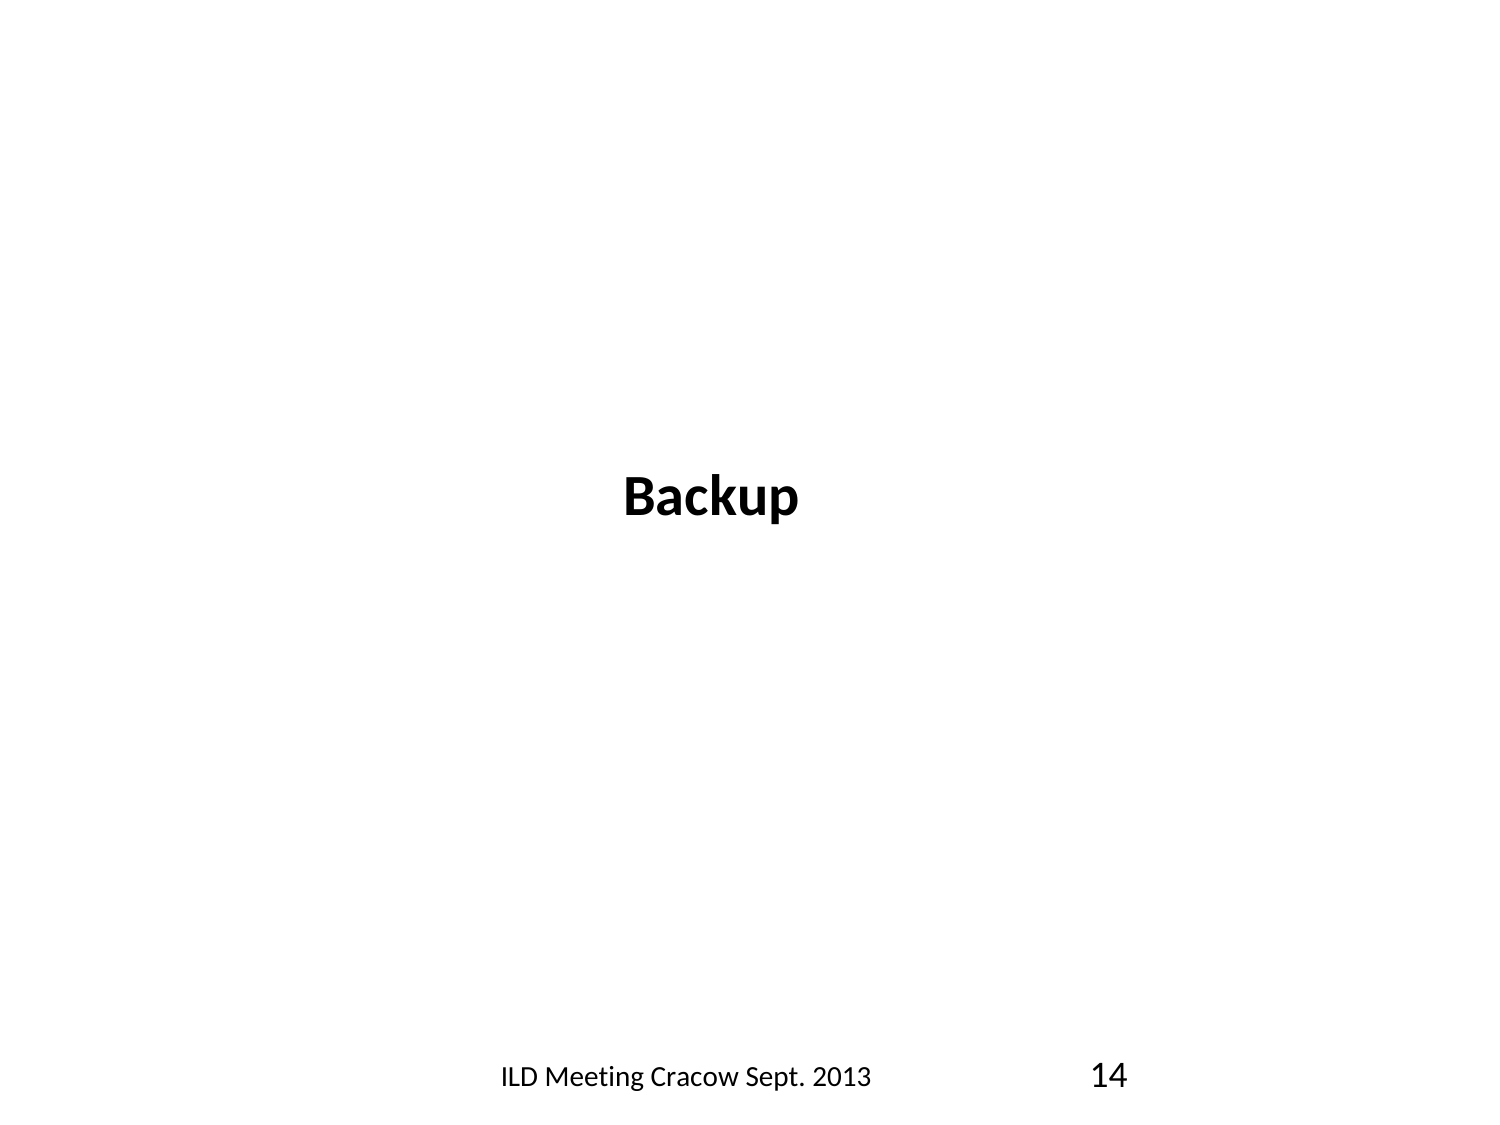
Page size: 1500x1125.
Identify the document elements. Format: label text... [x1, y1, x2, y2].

text_box Backup [608, 450, 815, 535]
